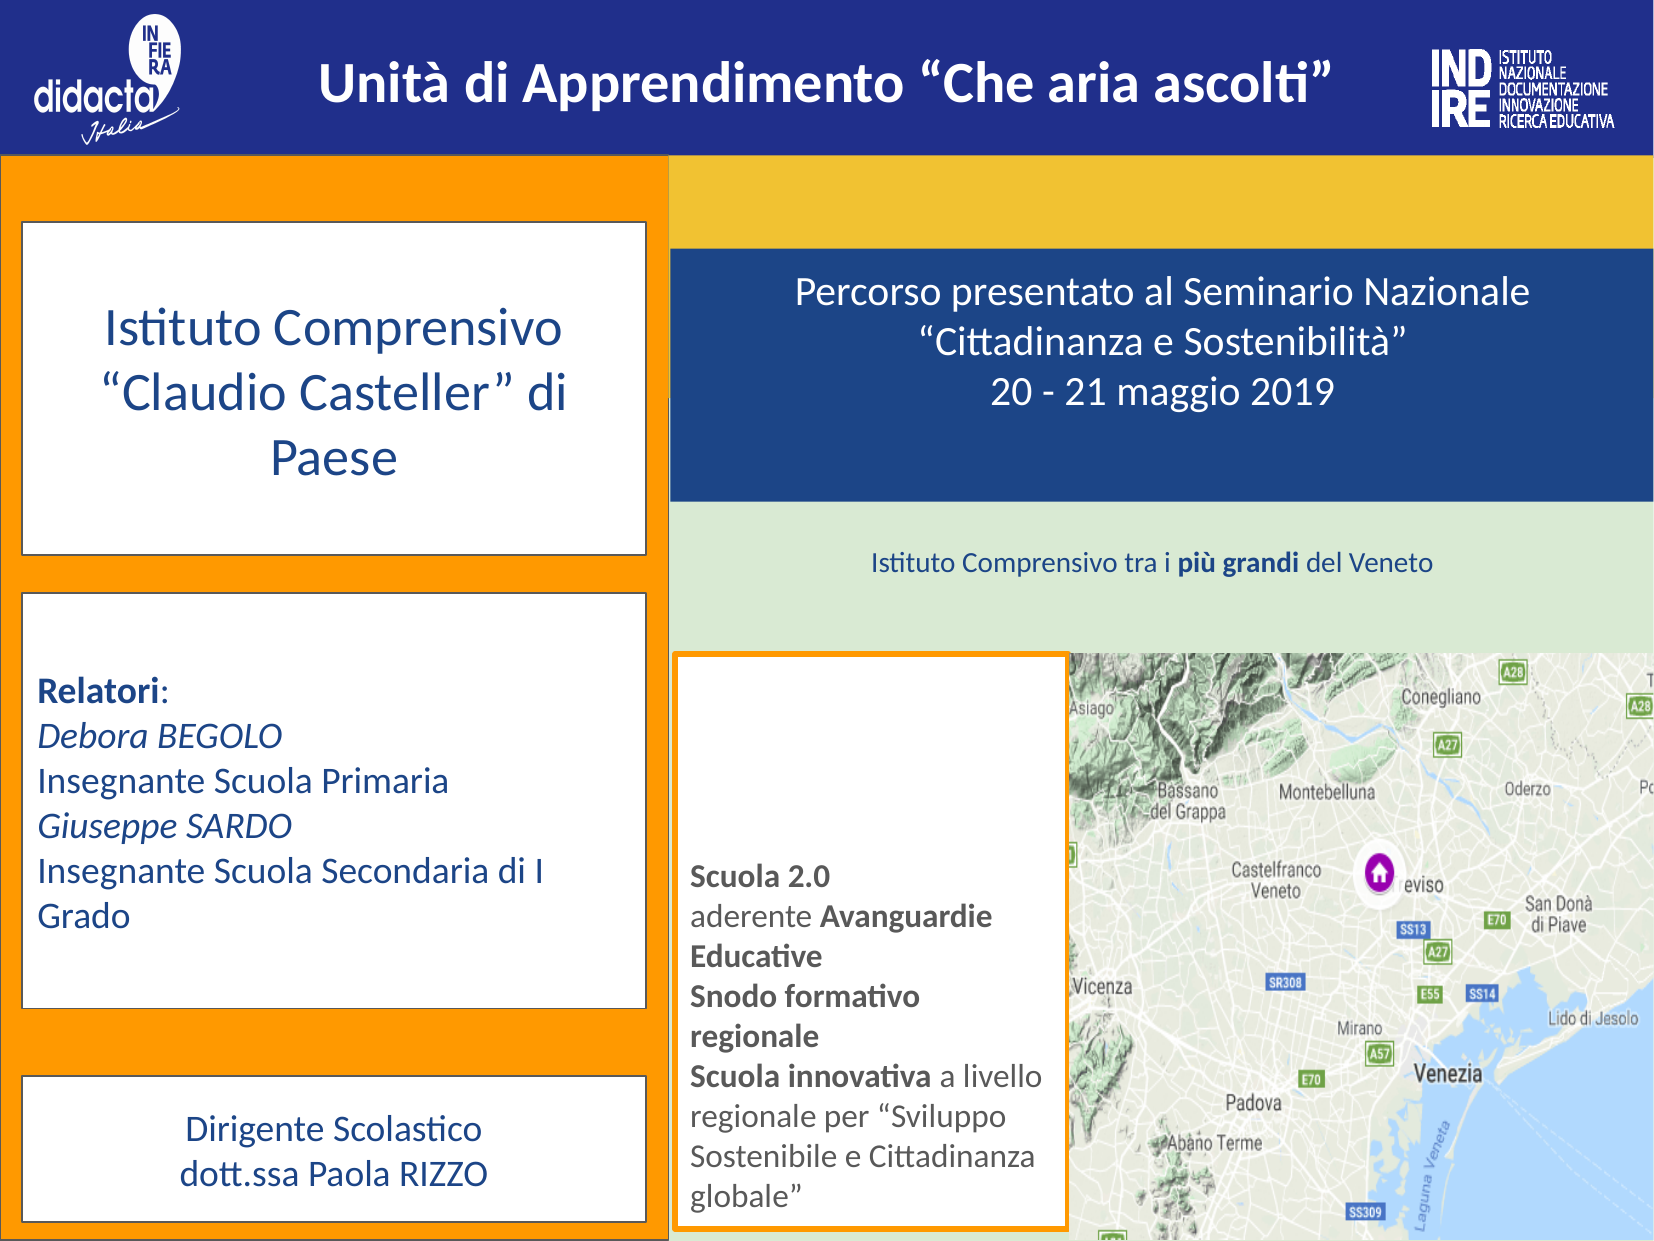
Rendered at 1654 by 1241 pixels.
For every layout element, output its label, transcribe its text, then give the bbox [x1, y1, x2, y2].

text_box Istituto Comprensivo tra i più grandi del Veneto [668, 523, 1637, 629]
text_box [0, 155, 1654, 1241]
text_box Dirigente Scolastico dott.ssa Paola RIZZO [22, 1076, 646, 1222]
text_box Unità di Apprendimento “Che aria ascolti” [0, 0, 1654, 155]
picture [34, 14, 181, 145]
picture [1069, 653, 1654, 1240]
text_box Relatori: Debora BEGOLO Insegnante Scuola Primaria Giuseppe SARDO Insegnante Scuola Secondaria di I Grado [22, 592, 646, 1009]
text_box Istituto Comprensivo “Claudio Casteller” di Paese [22, 222, 646, 555]
text_box Scuola 2.0 aderente Avanguardie Educative Snodo formativo regionale Scuola innovativa a livello regionale per “Sviluppo Sostenibile e Cittadinanza globale” [675, 653, 1069, 1229]
picture [1423, 35, 1623, 142]
text_box Percorso presentato al Seminario Nazionale “Cittadinanza e Sostenibilità” 20 - 21 maggio 2019 [670, 248, 1654, 502]
